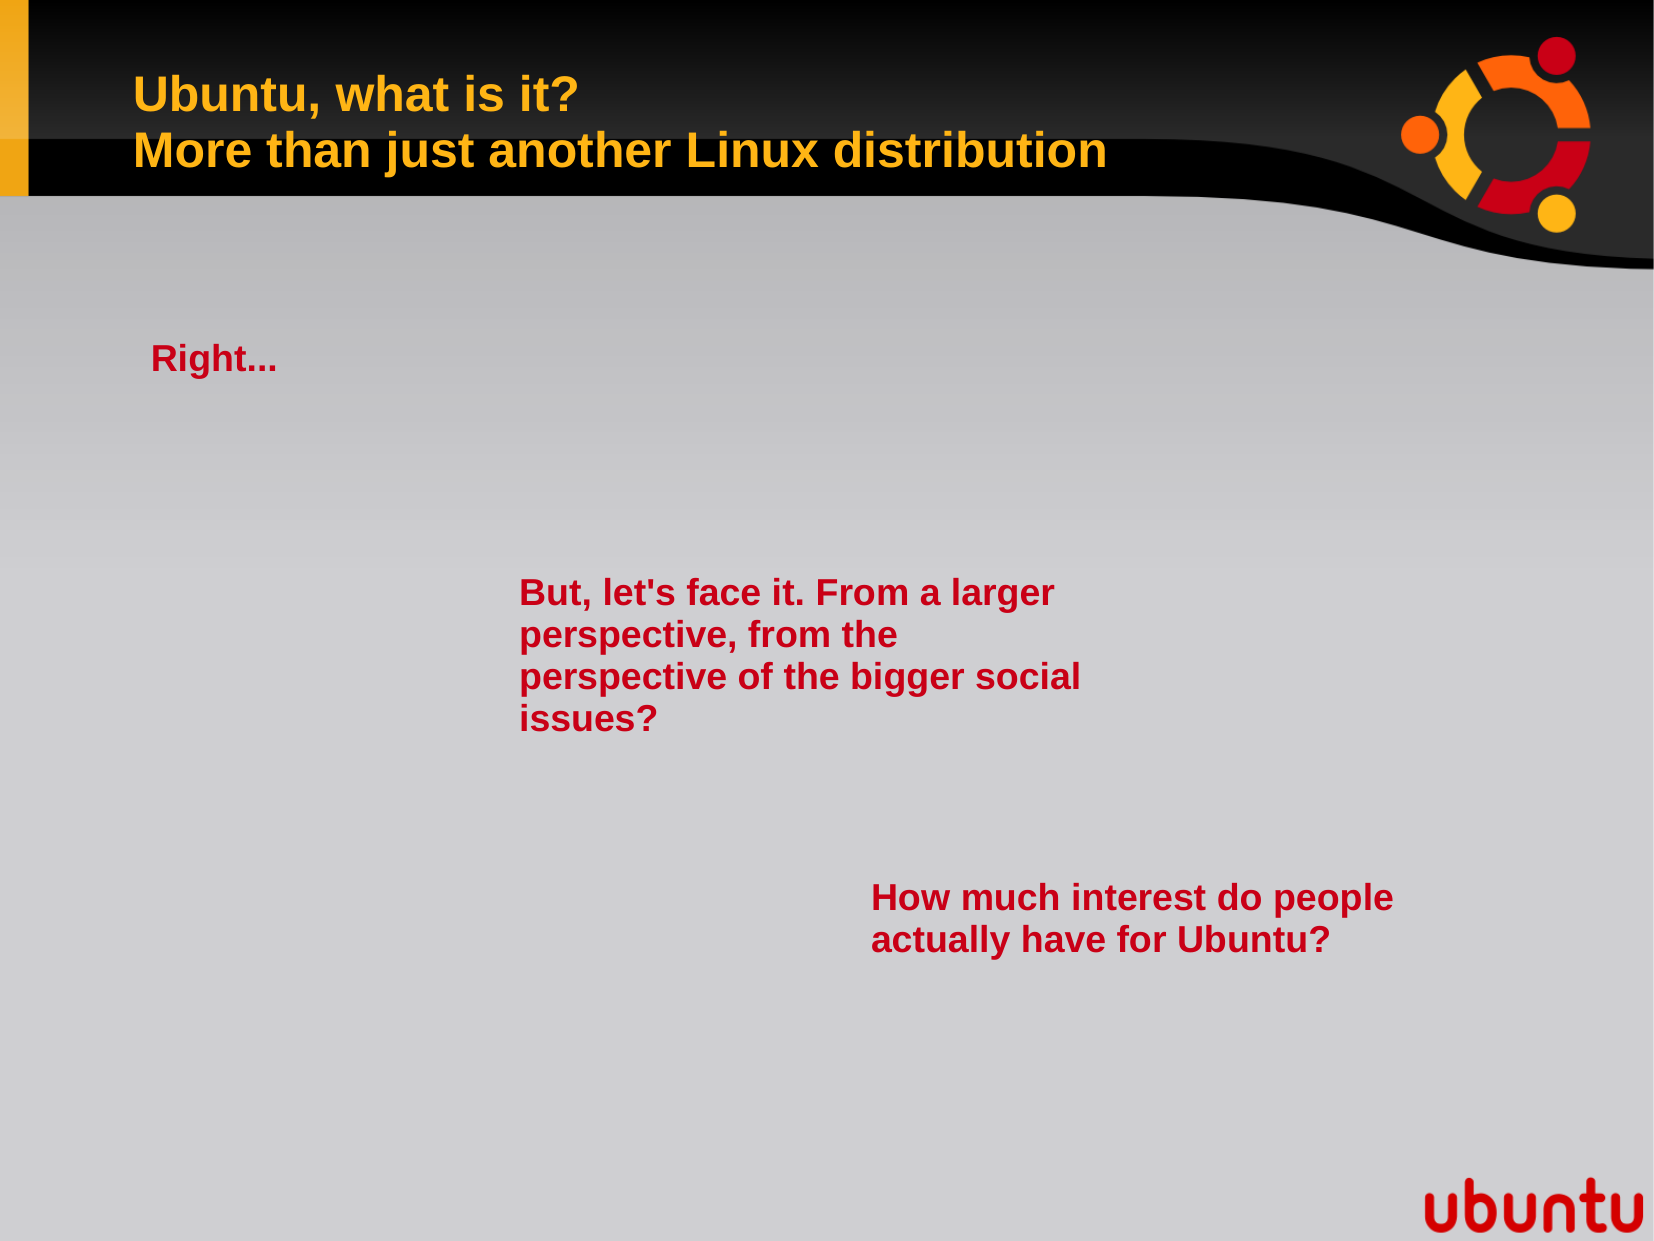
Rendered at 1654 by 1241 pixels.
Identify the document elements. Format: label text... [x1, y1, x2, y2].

text_box How much interest do people actually have for Ubuntu? [856, 869, 1477, 969]
text_box Ubuntu, what is it? More than just another Linux distribution [118, 59, 1211, 186]
text_box Right... [136, 330, 934, 388]
picture [0, 0, 1654, 1241]
text_box But, let's face it. From a larger perspective, from the perspective of the bigger social issues? [504, 564, 1125, 747]
